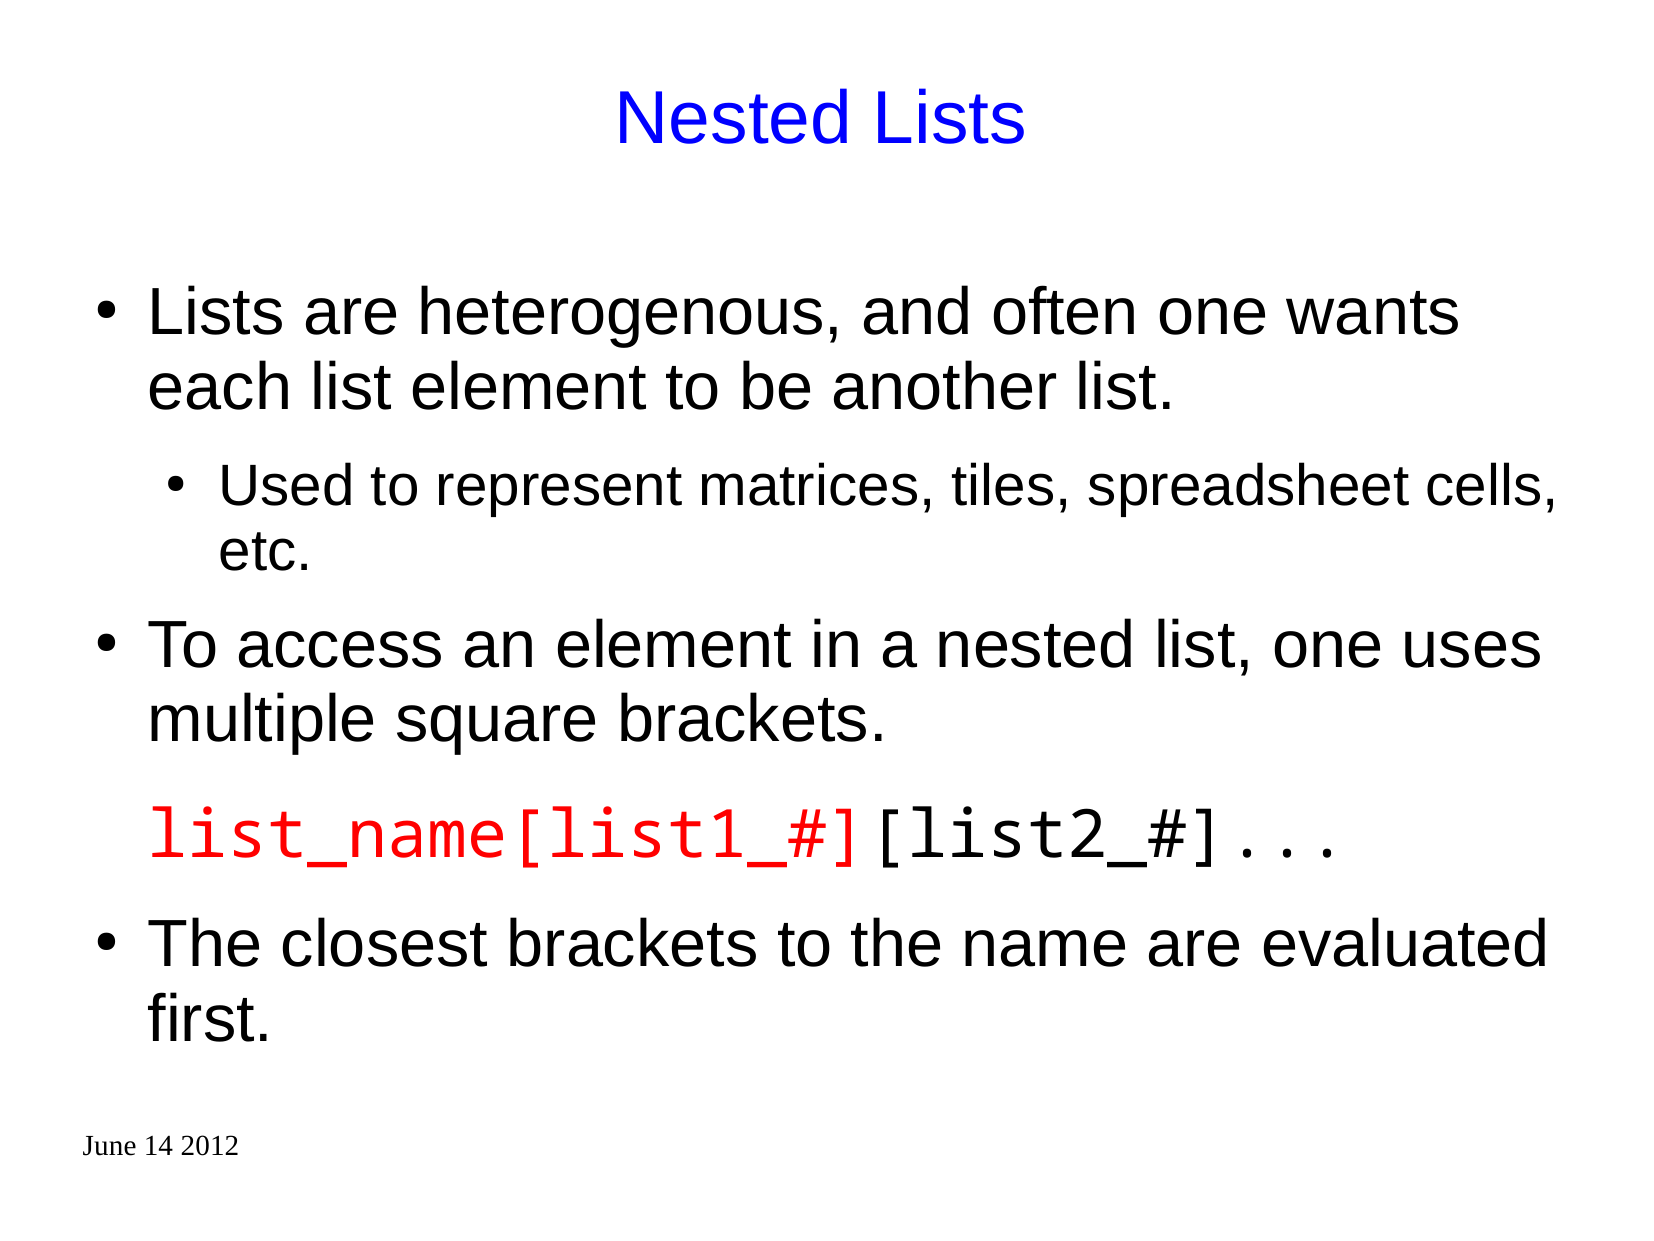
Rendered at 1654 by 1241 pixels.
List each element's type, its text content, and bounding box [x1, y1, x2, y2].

title Nested Lists [76, 58, 1565, 178]
list Lists are heterogenous, and often one wants each list element to be another list. Used to represent matrices, tiles, spreadsheet cells, etc. To access an element in a nested list, one uses multiple square brackets. list_name[list1_#][list2_#]... The closest brackets to the name are evaluated first. [76, 274, 1565, 1093]
